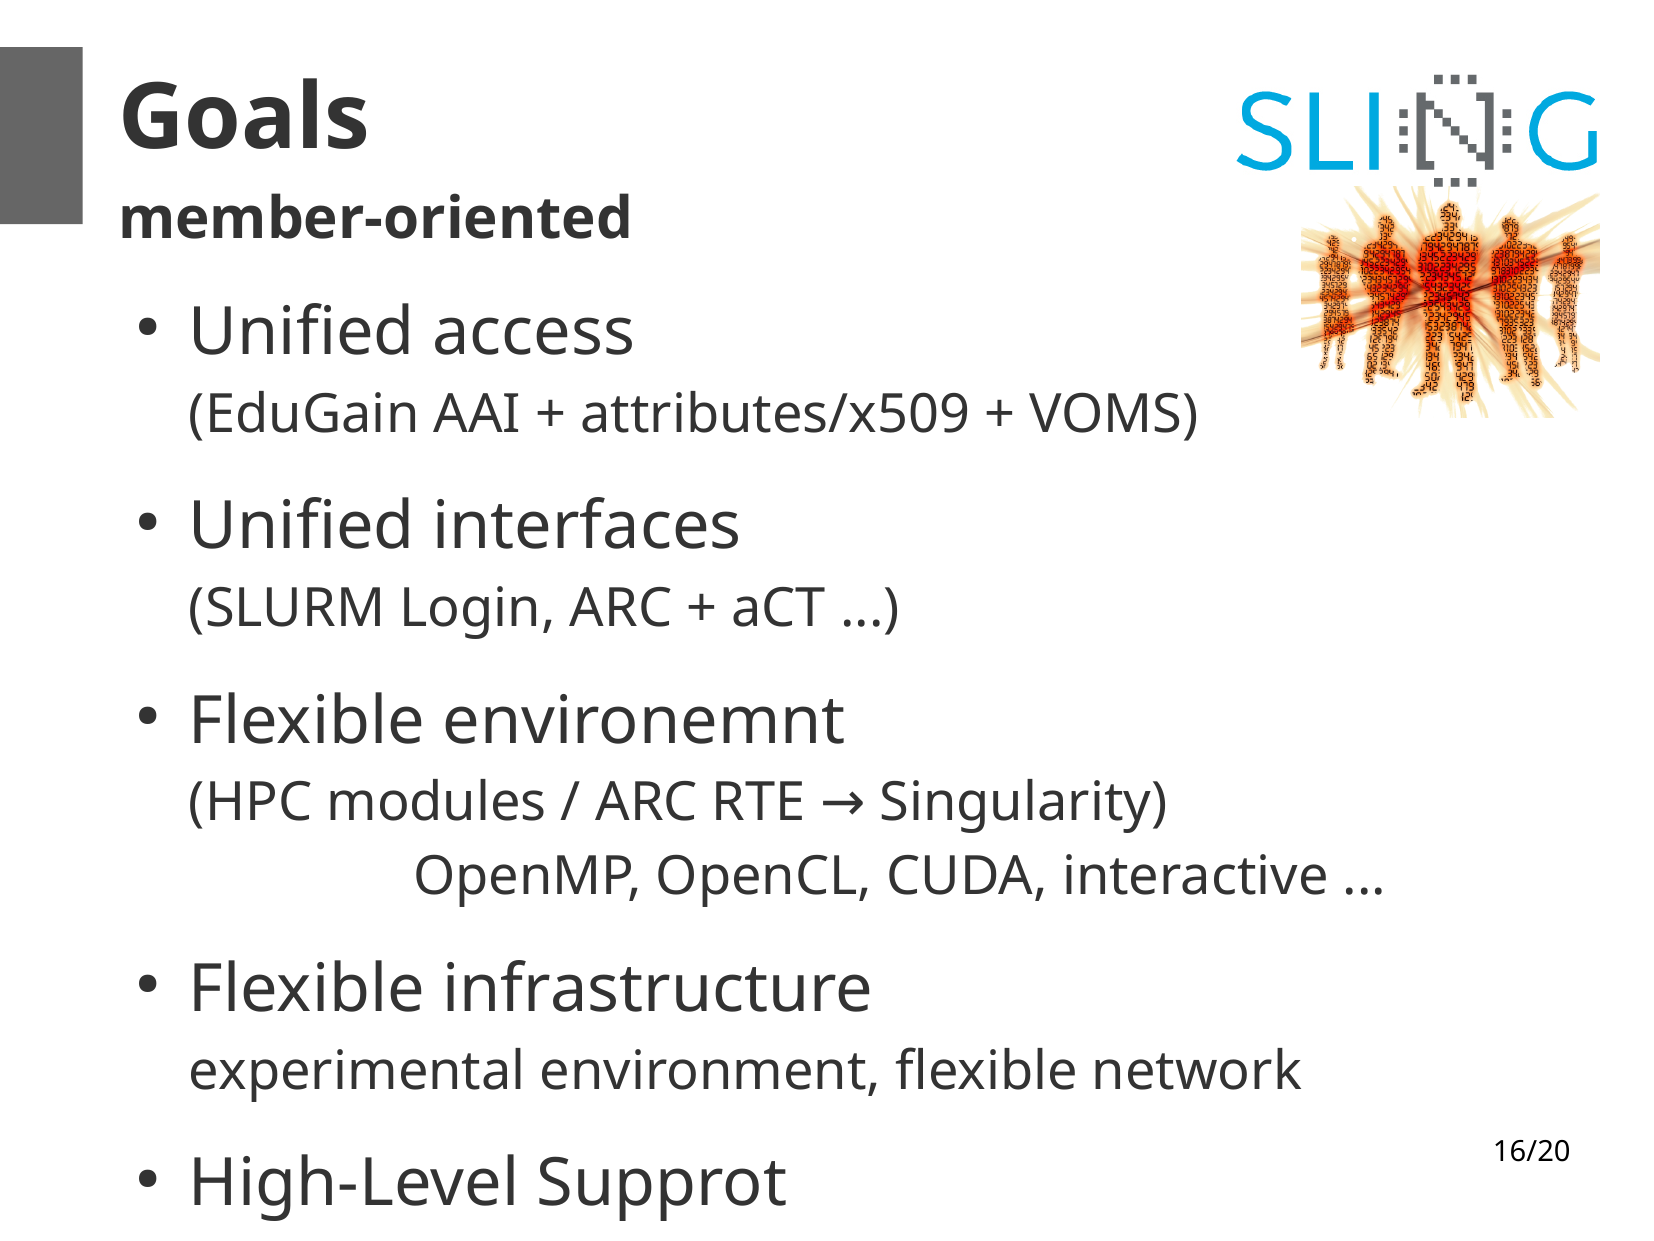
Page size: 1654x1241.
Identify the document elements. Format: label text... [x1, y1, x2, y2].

title Goals member-oriented [118, 49, 1571, 257]
list Unified access (EduGain AAI + attributes/x509 + VOMS) Unified interfaces (SLURM Login, ARC + aCT ...) Flexible environemnt (HPC modules / ARC RTE → Singularity) OpenMP, OpenCL, CUDA, interactive ... Flexible infrastructure experimental environment, flexible network High-Level Supprot integrated with user communities [118, 283, 1536, 1003]
picture [1185, 14, 1648, 418]
